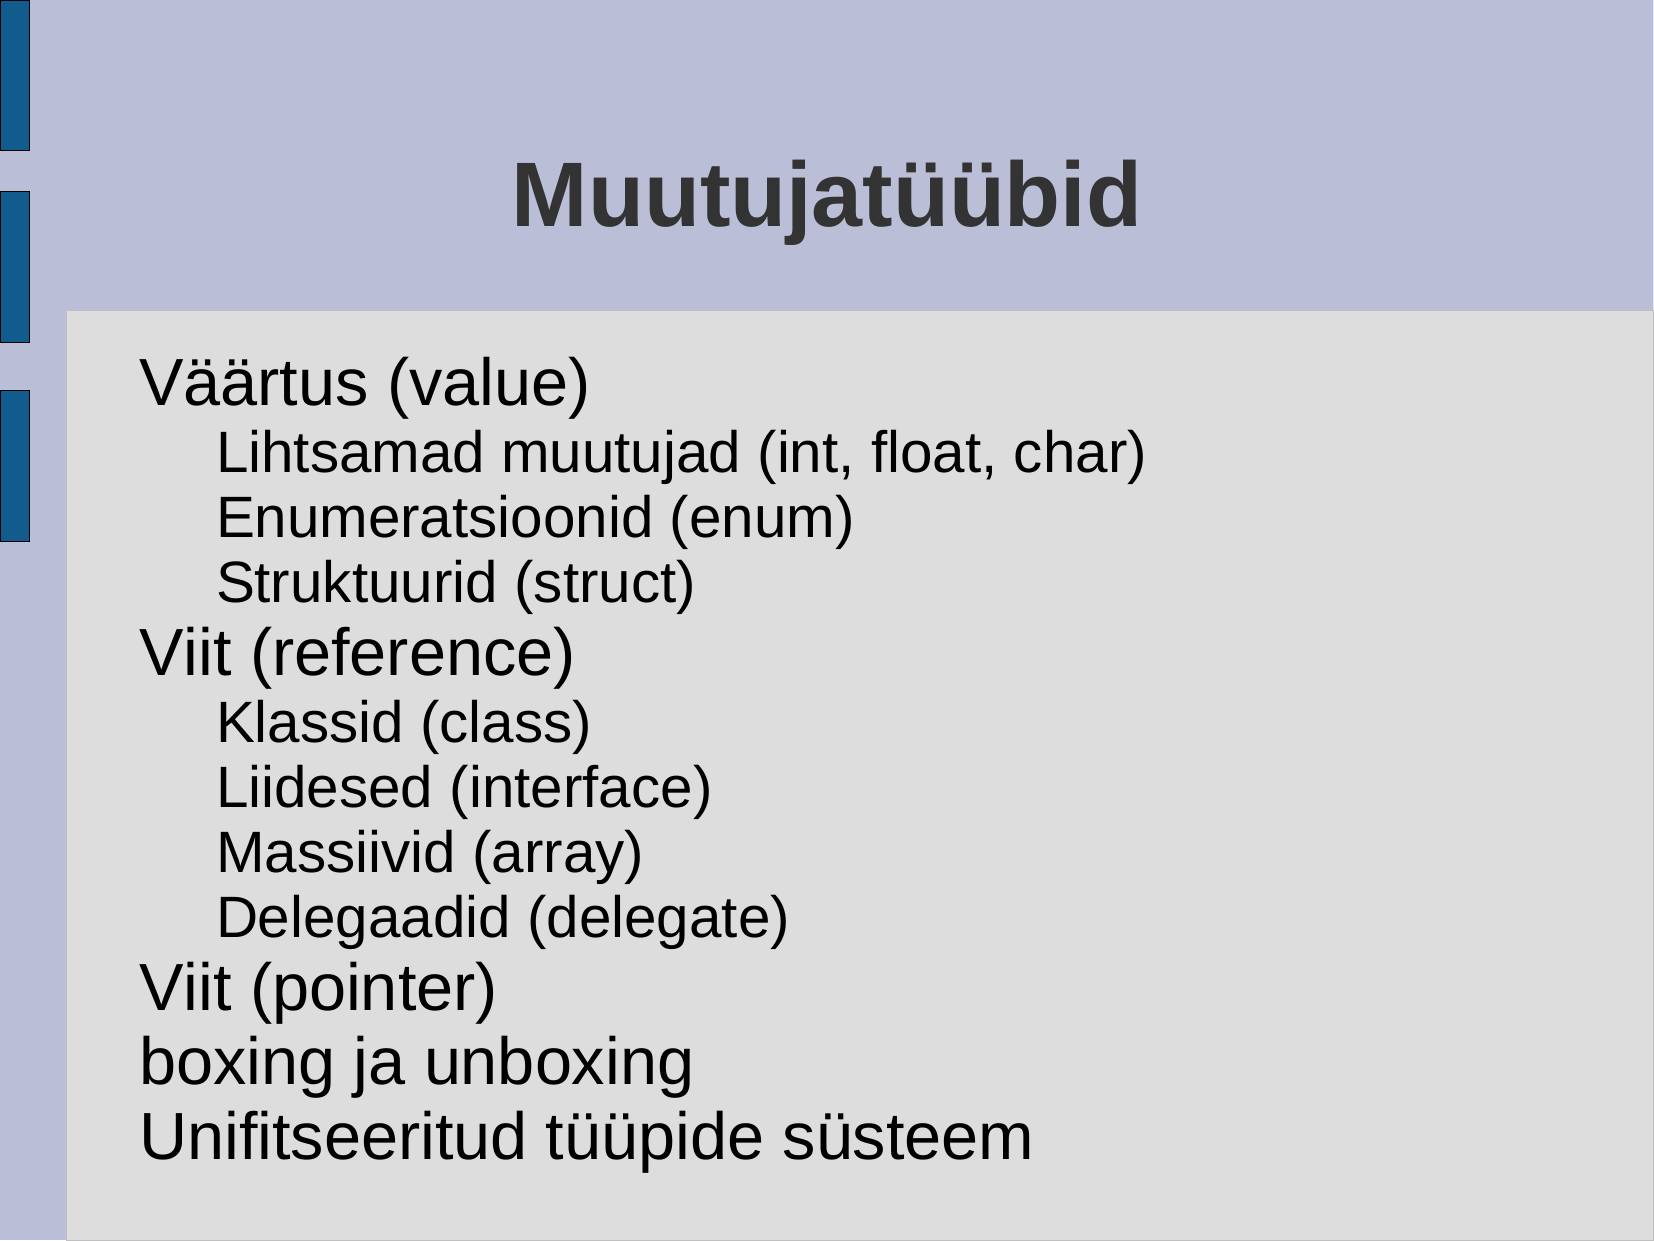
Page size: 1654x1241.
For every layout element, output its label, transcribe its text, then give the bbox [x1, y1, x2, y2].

list Väärtus (value) Lihtsamad muutujad (int, float, char) Enumeratsioonid (enum) Struktuurid (struct) Viit (reference) Klassid (class) Liidesed (interface) Massiivid (array) Delegaadid (delegate) Viit (pointer) boxing ja unboxing Unifitseeritud tüüpide süsteem [121, 344, 1534, 1173]
title Muutujatüübid [121, 91, 1534, 299]
